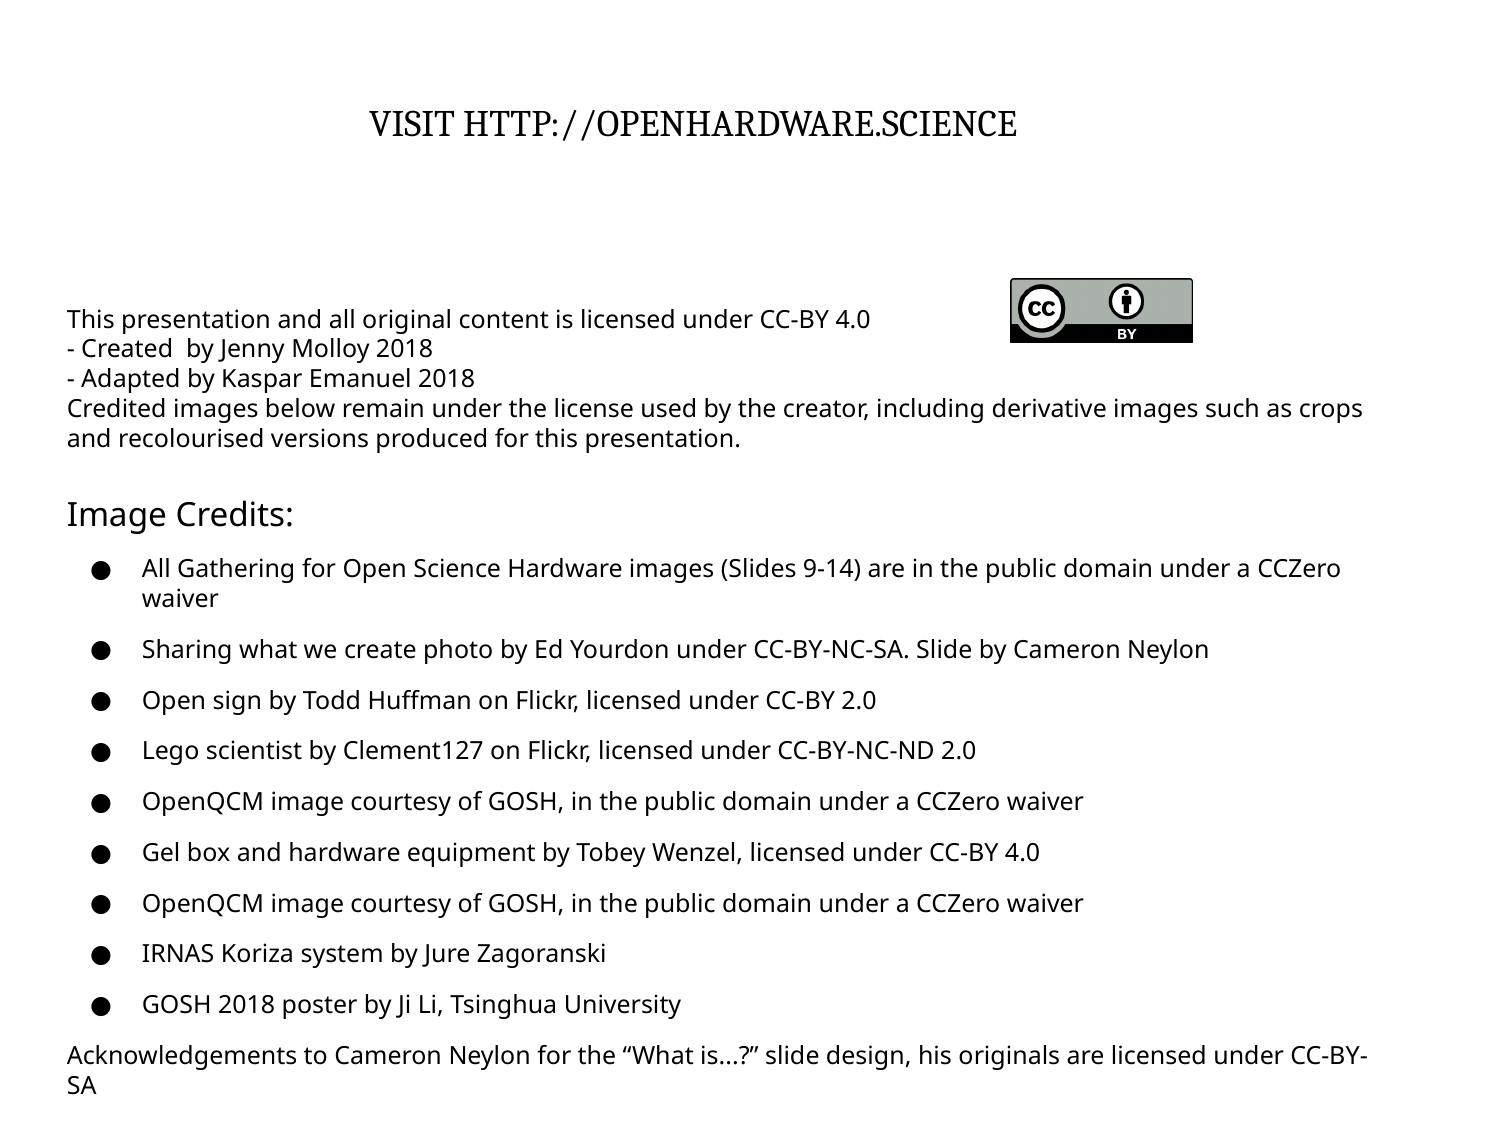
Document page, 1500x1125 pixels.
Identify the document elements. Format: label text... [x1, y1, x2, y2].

text_box This presentation and all original content is licensed under CC-BY 4.0 - Created by Jenny Molloy 2018 - Adapted by Kaspar Emanuel 2018 Credited images below remain under the license used by the creator, including derivative images such as crops and recolourised versions produced for this presentation. Image Credits: All Gathering for Open Science Hardware images (Slides 9-14) are in the public domain under a CCZero waiver Sharing what we create photo by Ed Yourdon under CC-BY-NC-SA. Slide by Cameron Neylon Open sign by Todd Huffman on Flickr, licensed under CC-BY 2.0 Lego scientist by Clement127 on Flickr, licensed under CC-BY-NC-ND 2.0 OpenQCM image courtesy of GOSH, in the public domain under a CCZero waiver Gel box and hardware equipment by Tobey Wenzel, licensed under CC-BY 4.0 OpenQCM image courtesy of GOSH, in the public domain under a CCZero waiver IRNAS Koriza system by Jure Zagoranski GOSH 2018 poster by Ji Li, Tsinghua University Acknowledgements to Cameron Neylon for the “What is...?” slide design, his originals are licensed under CC-BY-SA [53, 141, 1388, 1090]
picture [1010, 278, 1193, 343]
text_box VISIT HTTP://OPENHARDWARE.SCIENCE [354, 95, 1500, 154]
